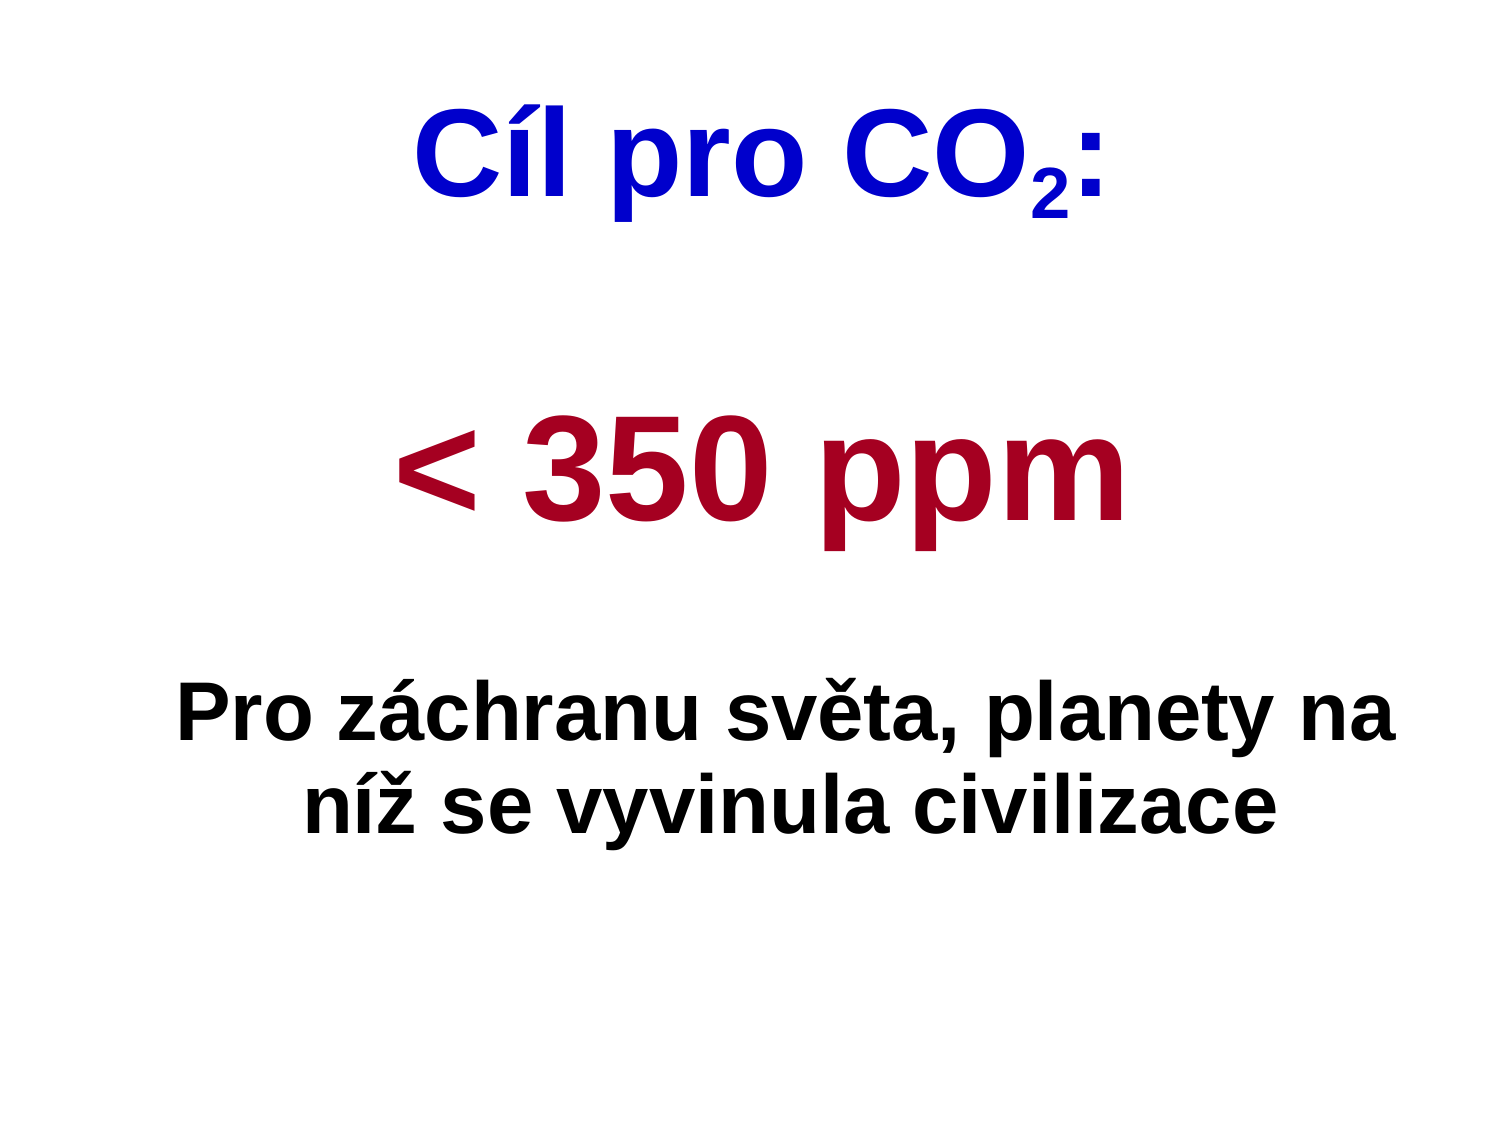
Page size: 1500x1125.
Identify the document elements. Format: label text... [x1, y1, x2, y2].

list Cíl pro CO2: < 350 ppm Pro záchranu světa, planety na níž se vyvinula civilizace [87, 75, 1438, 1051]
